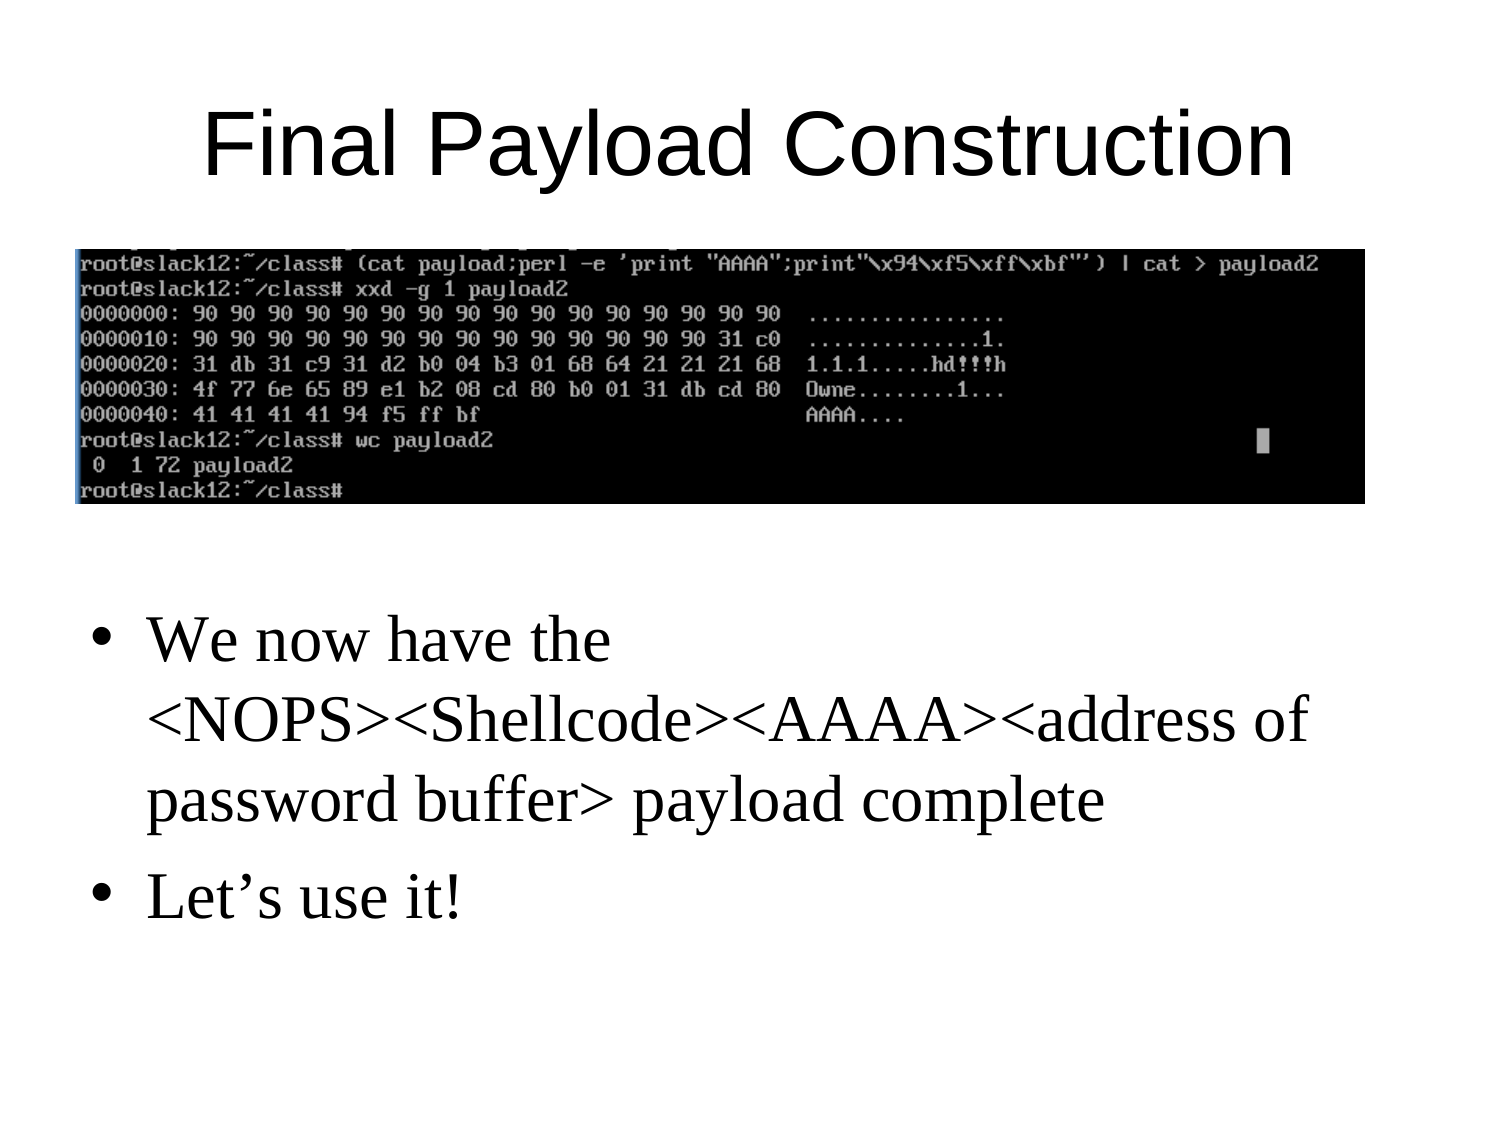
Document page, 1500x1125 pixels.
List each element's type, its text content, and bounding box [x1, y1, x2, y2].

title Final Payload Construction [75, 45, 1426, 233]
picture [75, 249, 1365, 504]
list We now have the <NOPS><Shellcode><AAAA><address of password buffer> payload complete Let’s use it! [75, 587, 1426, 1005]
